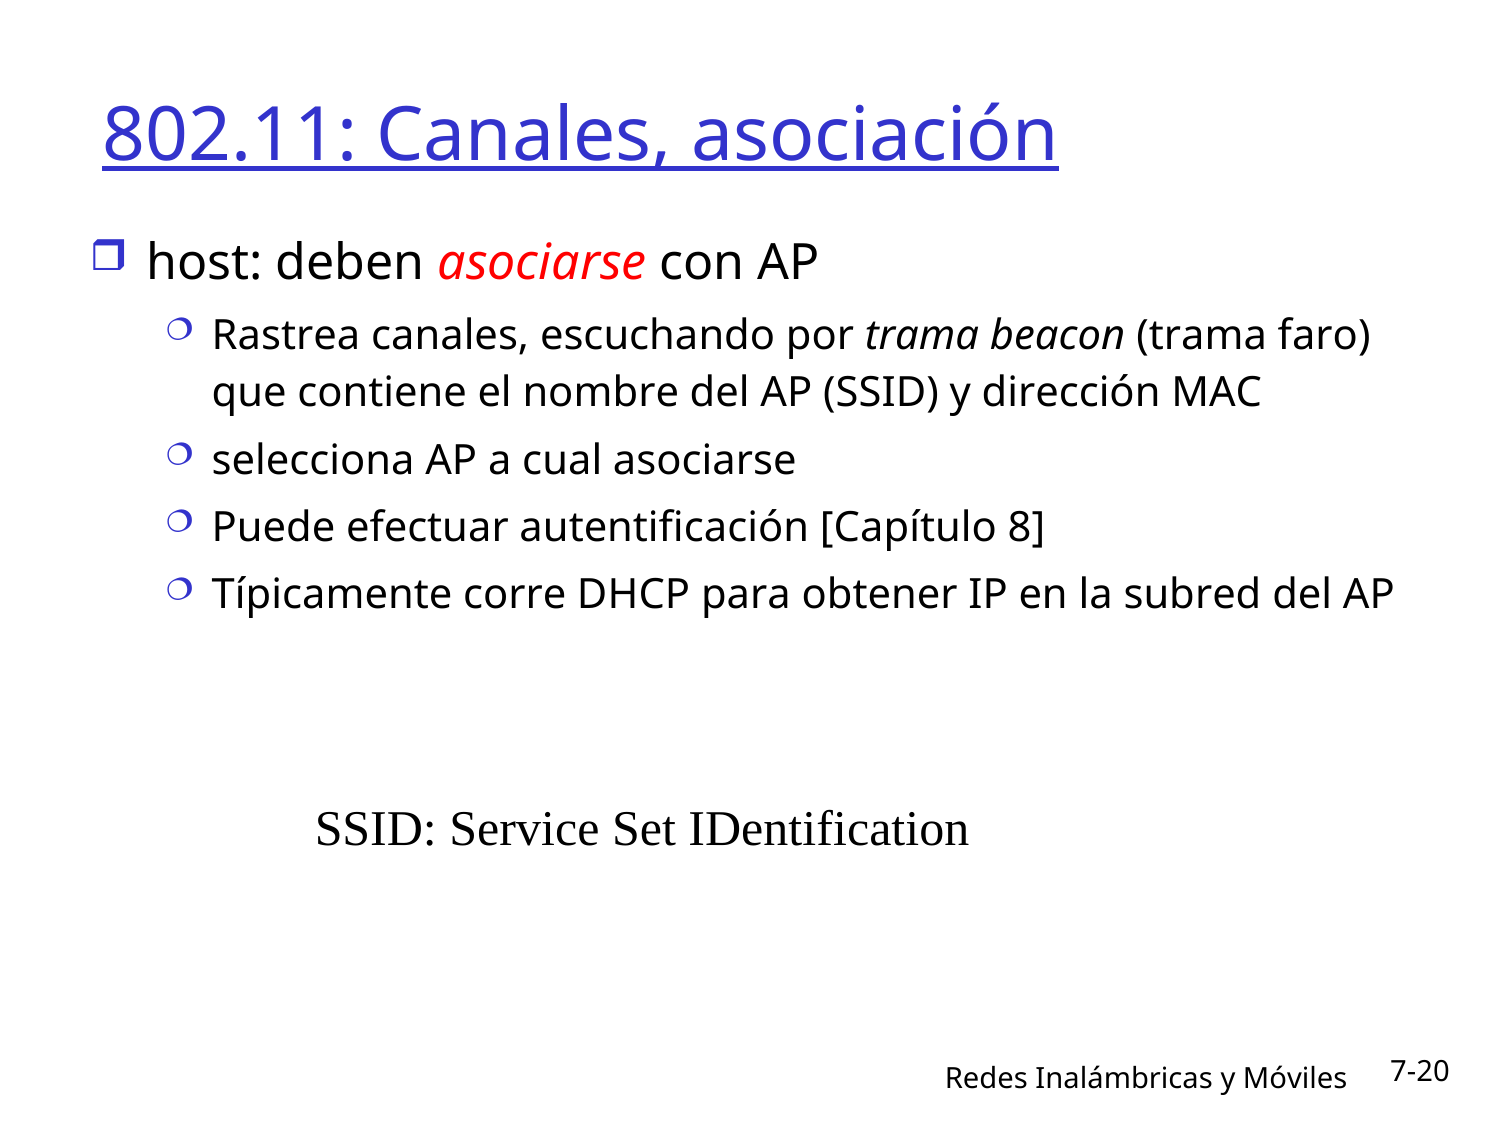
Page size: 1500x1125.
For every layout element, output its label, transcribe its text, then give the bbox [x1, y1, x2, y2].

title 802.11: Canales, asociación [87, 37, 1363, 218]
list host: deben asociarse con AP Rastrea canales, escuchando por trama beacon (trama faro) que contiene el nombre del AP (SSID) y dirección MAC selecciona AP a cual asociarse Puede efectuar autentificación [Capítulo 8] Típicamente corre DHCP para obtener IP en la subred del AP [75, 218, 1426, 982]
text_box SSID: Service Set IDentification [300, 787, 985, 863]
